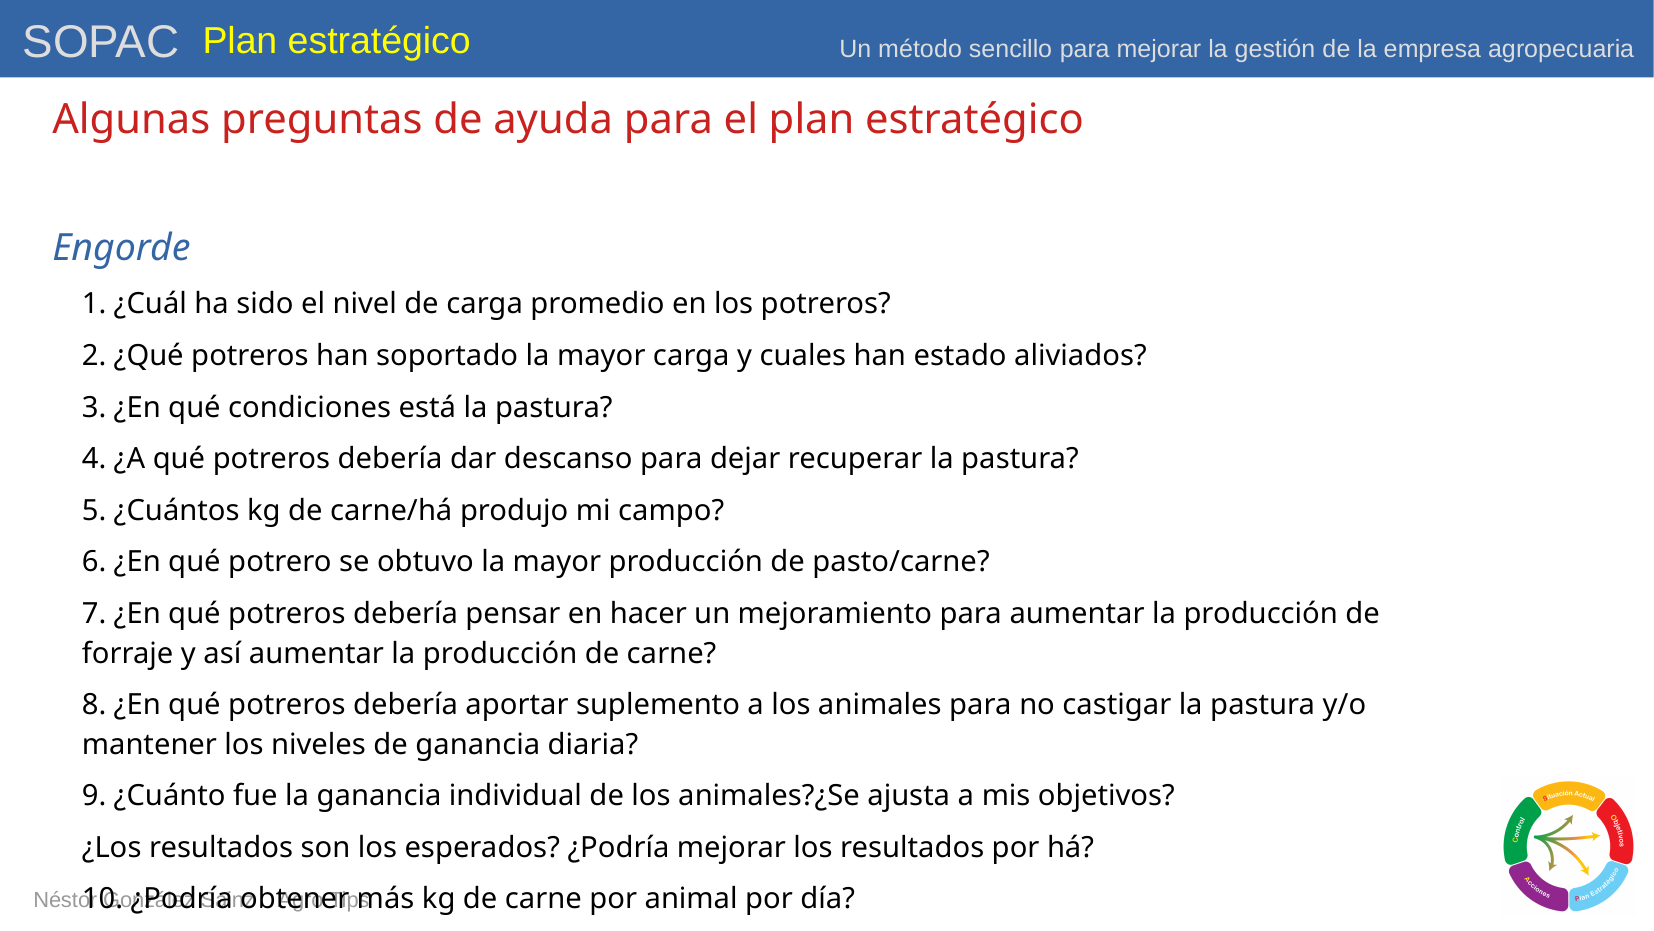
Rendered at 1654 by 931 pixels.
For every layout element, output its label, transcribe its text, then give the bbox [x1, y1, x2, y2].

picture [1500, 776, 1637, 917]
text_box Algunas preguntas de ayuda para el plan estratégico Engorde 1. ¿Cuál ha sido el nivel de carga promedio en los potreros? 2. ¿Qué potreros han soportado la mayor carga y cuales han estado aliviados? 3. ¿En qué condiciones está la pastura? 4. ¿A qué potreros debería dar descanso para dejar recuperar la pastura? 5. ¿Cuántos kg de carne/há produjo mi campo? 6. ¿En qué potrero se obtuvo la mayor producción de pasto/carne? 7. ¿En qué potreros debería pensar en hacer un mejoramiento para aumentar la producción de forraje y así aumentar la producción de carne? 8. ¿En qué potreros debería aportar suplemento a los animales para no castigar la pastura y/o mantener los niveles de ganancia diaria? 9. ¿Cuánto fue la ganancia individual de los animales?¿Se ajusta a mis objetivos? ¿Los resultados son los esperados? ¿Podría mejorar los resultados por há? 10. ¿Podría obtener más kg de carne por animal por día? [37, 81, 1426, 826]
text_box Plan estratégico [187, 11, 526, 76]
